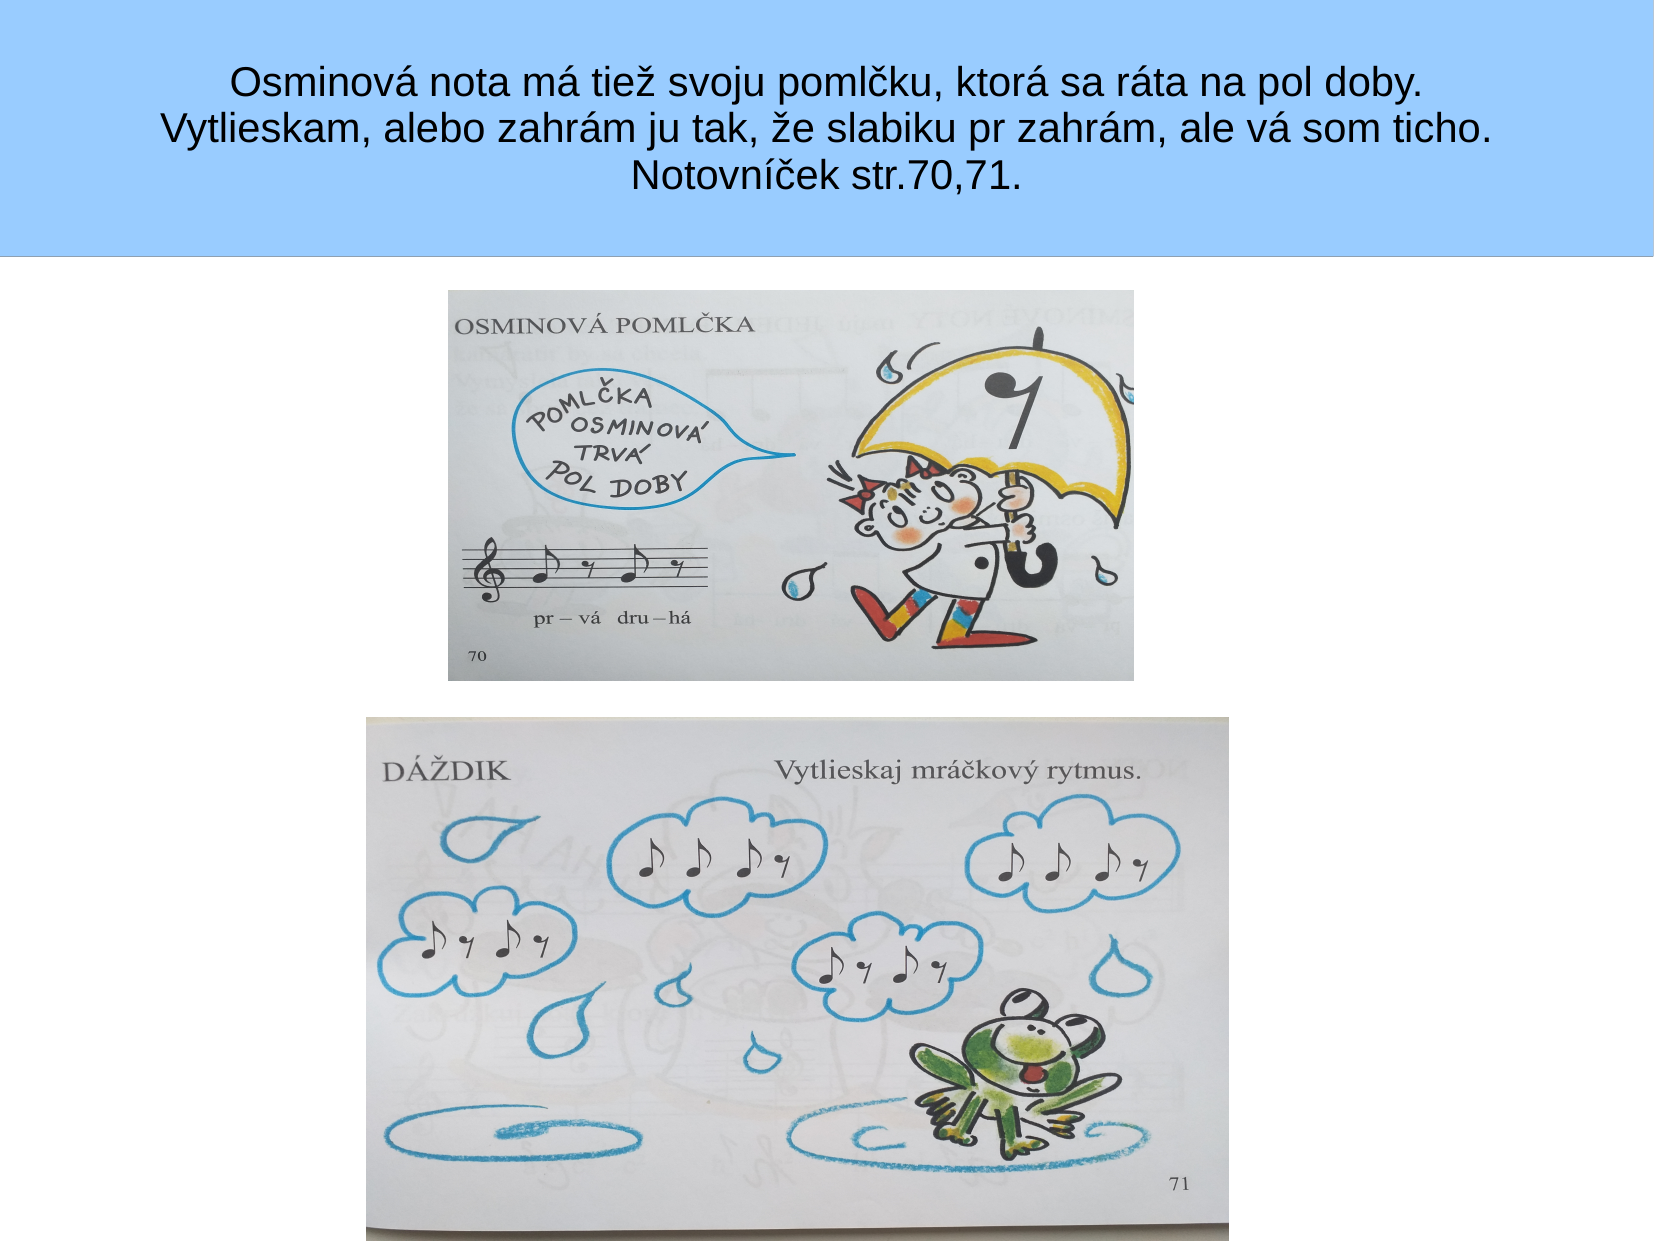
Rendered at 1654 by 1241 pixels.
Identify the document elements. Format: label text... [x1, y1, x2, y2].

title Osminová nota má tiež svoju pomlčku, ktorá sa ráta na pol doby. Vytlieskam, alebo zahrám ju tak, že slabiku pr zahrám, ale vá som ticho. Notovníček str.70,71. [0, 0, 1654, 257]
picture [448, 290, 1134, 681]
picture [366, 717, 1229, 1241]
